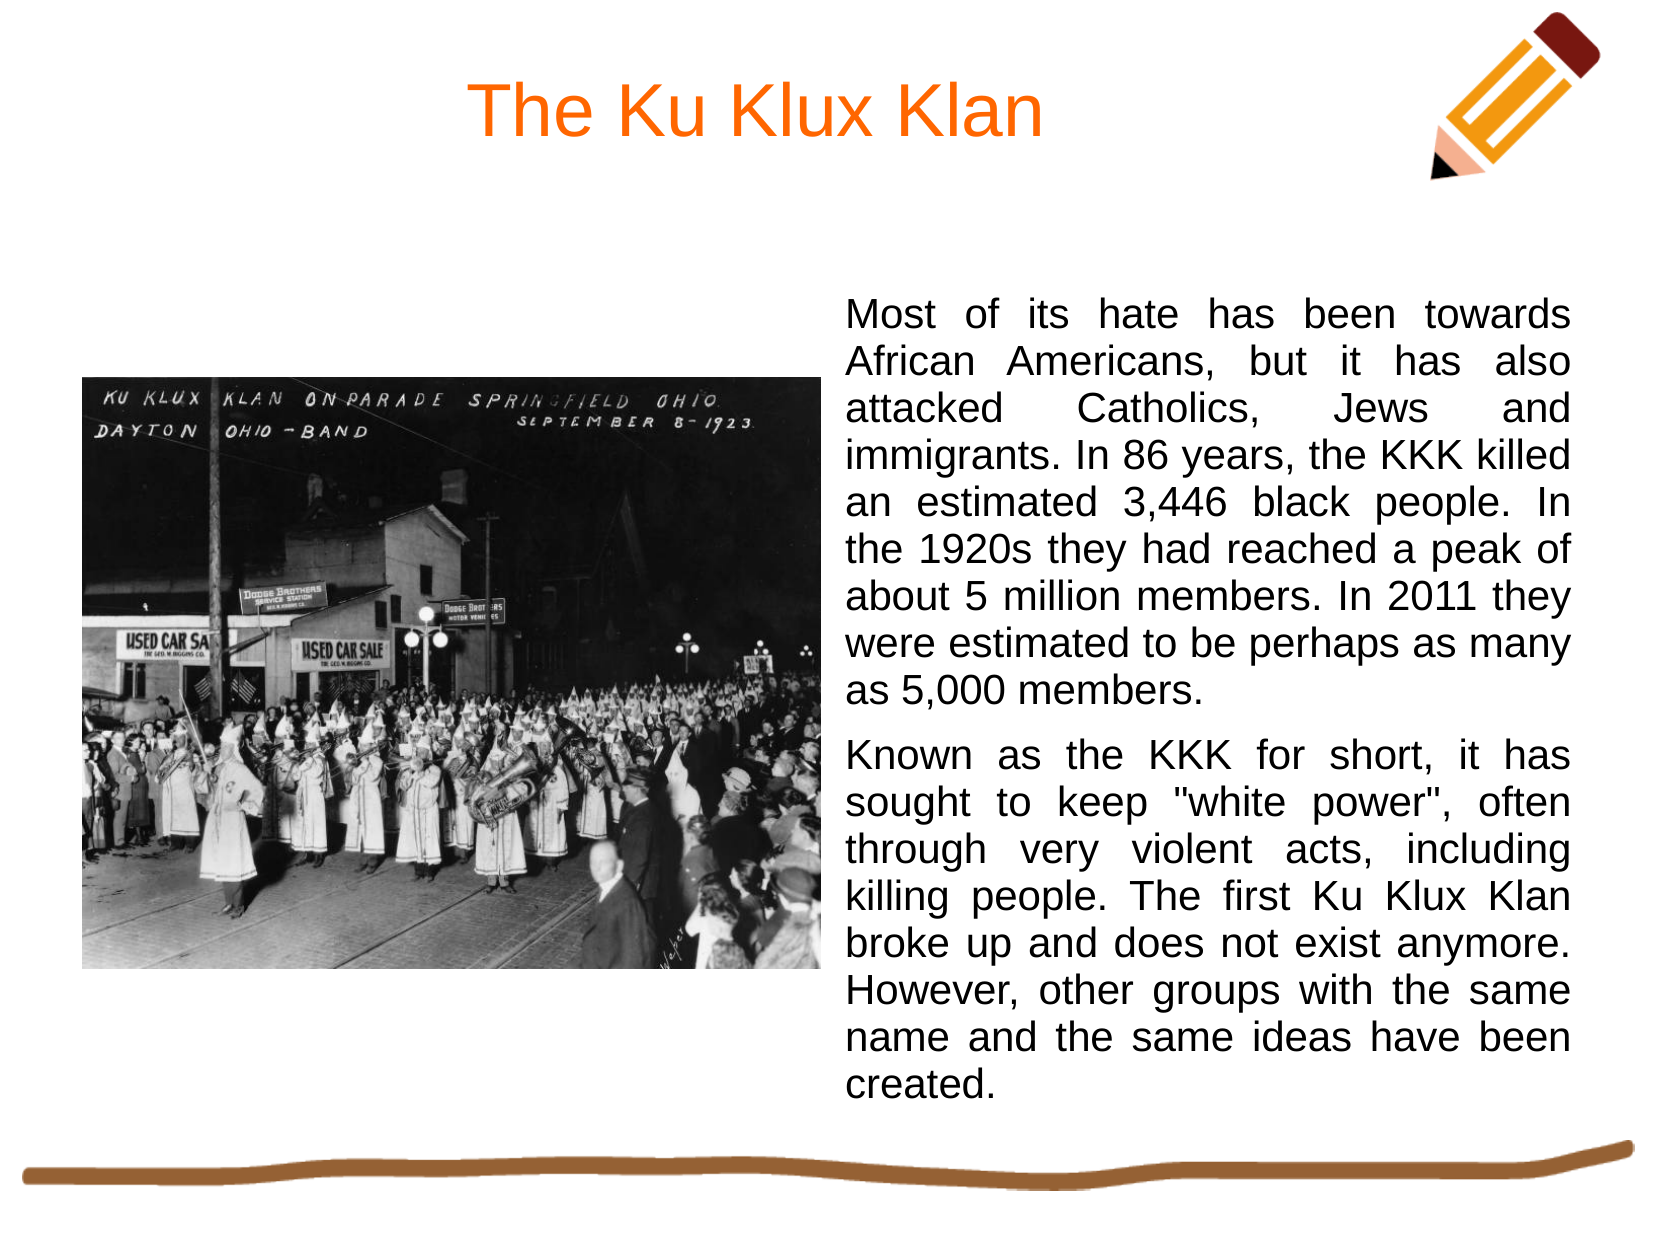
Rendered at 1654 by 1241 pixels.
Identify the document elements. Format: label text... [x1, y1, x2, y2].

picture [82, 377, 821, 969]
picture [1430, 12, 1601, 181]
list Most of its hate has been towards African Americans, but it has also attacked Catholics, Jews and immigrants. In 86 years, the KKK killed an estimated 3,446 black people. In the 1920s they had reached a peak of about 5 million members. In 2011 they were estimated to be perhaps as many as 5,000 members. Known as the KKK for short, it has sought to keep "white power", often through very violent acts, including killing people. The first Ku Klux Klan broke up and does not exist anymore. However, other groups with the same name and the same ideas have been created. [845, 290, 1572, 1122]
picture [22, 1140, 1635, 1191]
title The Ku Klux Klan [82, 49, 1430, 172]
